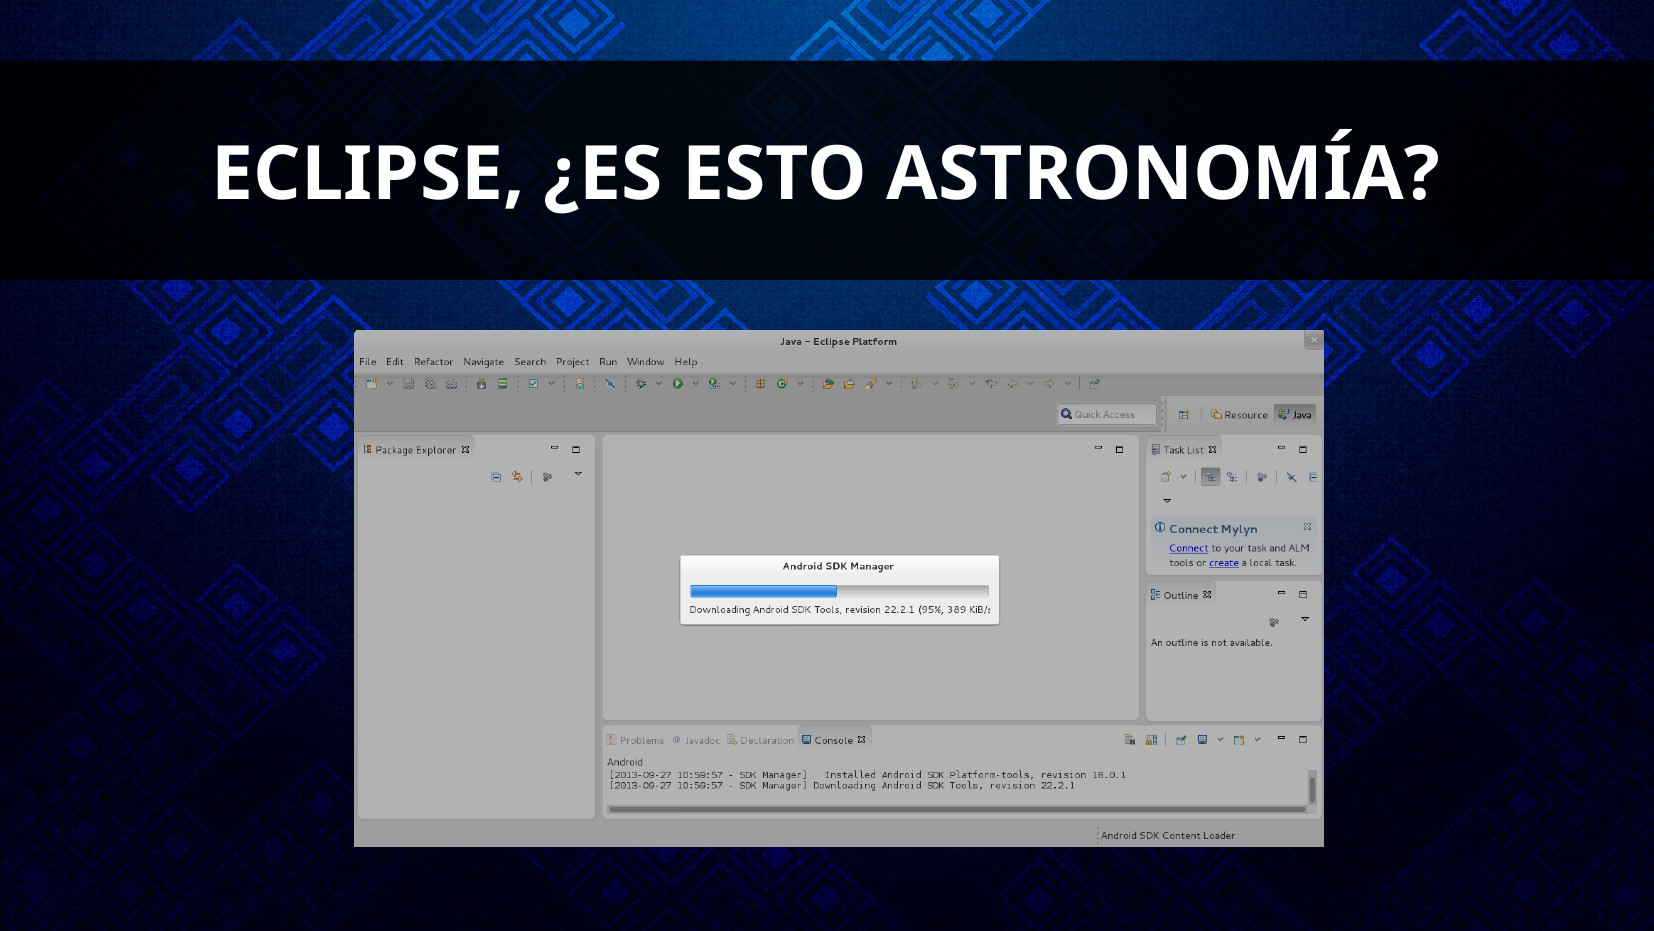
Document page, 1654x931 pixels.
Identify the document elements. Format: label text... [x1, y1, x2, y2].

picture [0, 0, 1654, 60]
picture [0, 280, 1654, 931]
text_box ECLIPSE, ¿ES ESTO ASTRONOMÍA? [0, 60, 1654, 280]
